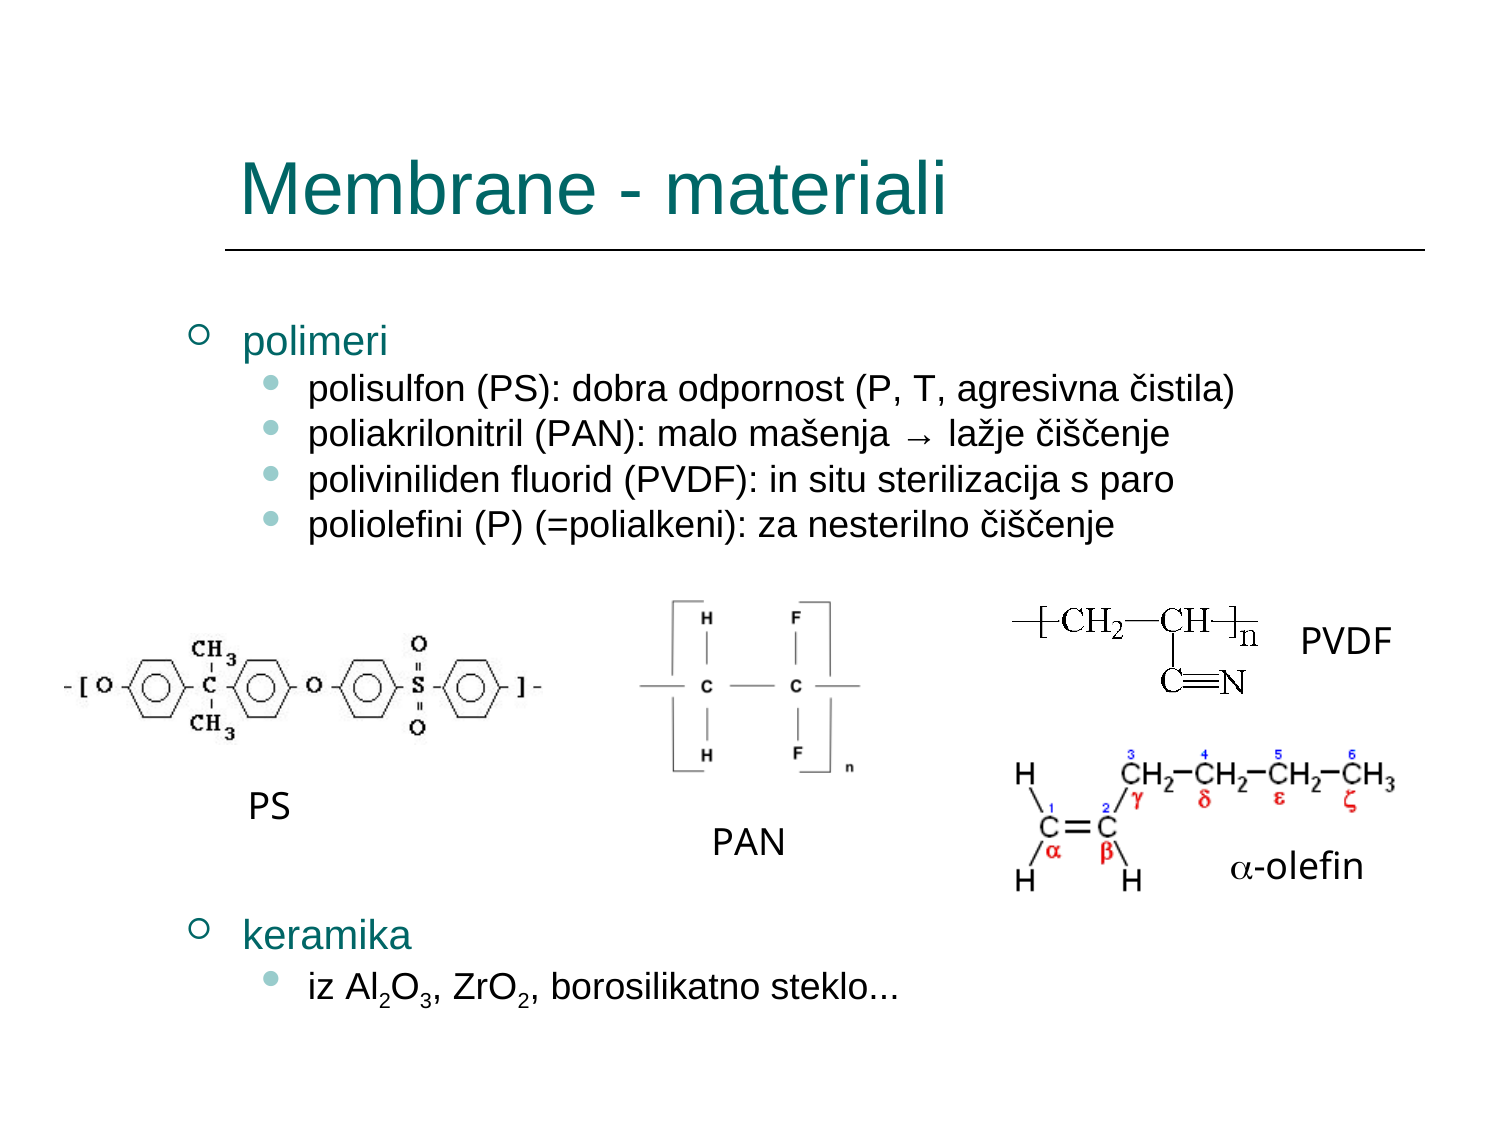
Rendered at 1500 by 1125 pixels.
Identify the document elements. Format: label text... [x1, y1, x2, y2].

text_box PS [232, 774, 306, 836]
text_box -olefin [1215, 834, 1381, 895]
title Membrane - materiali [224, 49, 1425, 237]
text_box PVDF [1285, 609, 1407, 671]
picture [625, 586, 874, 798]
picture [998, 586, 1271, 719]
list polimeri polisulfon (PS): dobra odpornost (P, T, agresivna čistila) poliakrilonitril (PAN): malo mašenja → lažje čiščenje poliviniliden fluorid (PVDF): in situ sterilizacija s paro poliolefini (P) (=polialkeni): za nesterilno čiščenje keramika iz Al2O3, ZrO2, borosilikatno steklo... [171, 255, 1459, 1035]
text_box PAN [696, 810, 804, 872]
picture [64, 633, 543, 745]
picture [1009, 739, 1401, 904]
